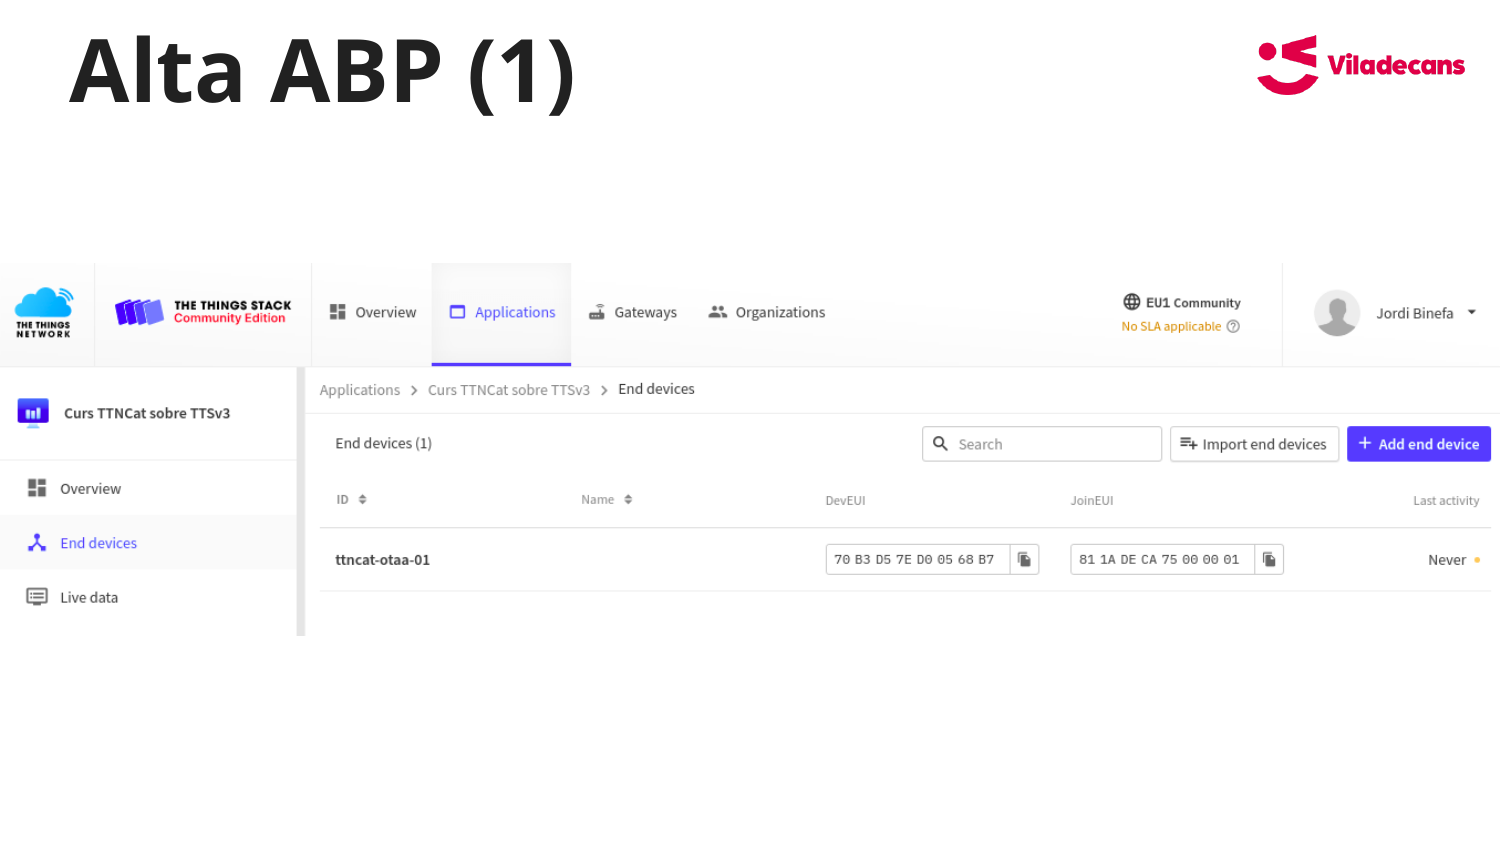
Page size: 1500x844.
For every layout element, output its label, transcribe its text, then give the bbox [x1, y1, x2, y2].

title Alta ABP (1) [55, 0, 1453, 132]
picture [0, 263, 1500, 636]
picture [1453, 35, 1465, 95]
